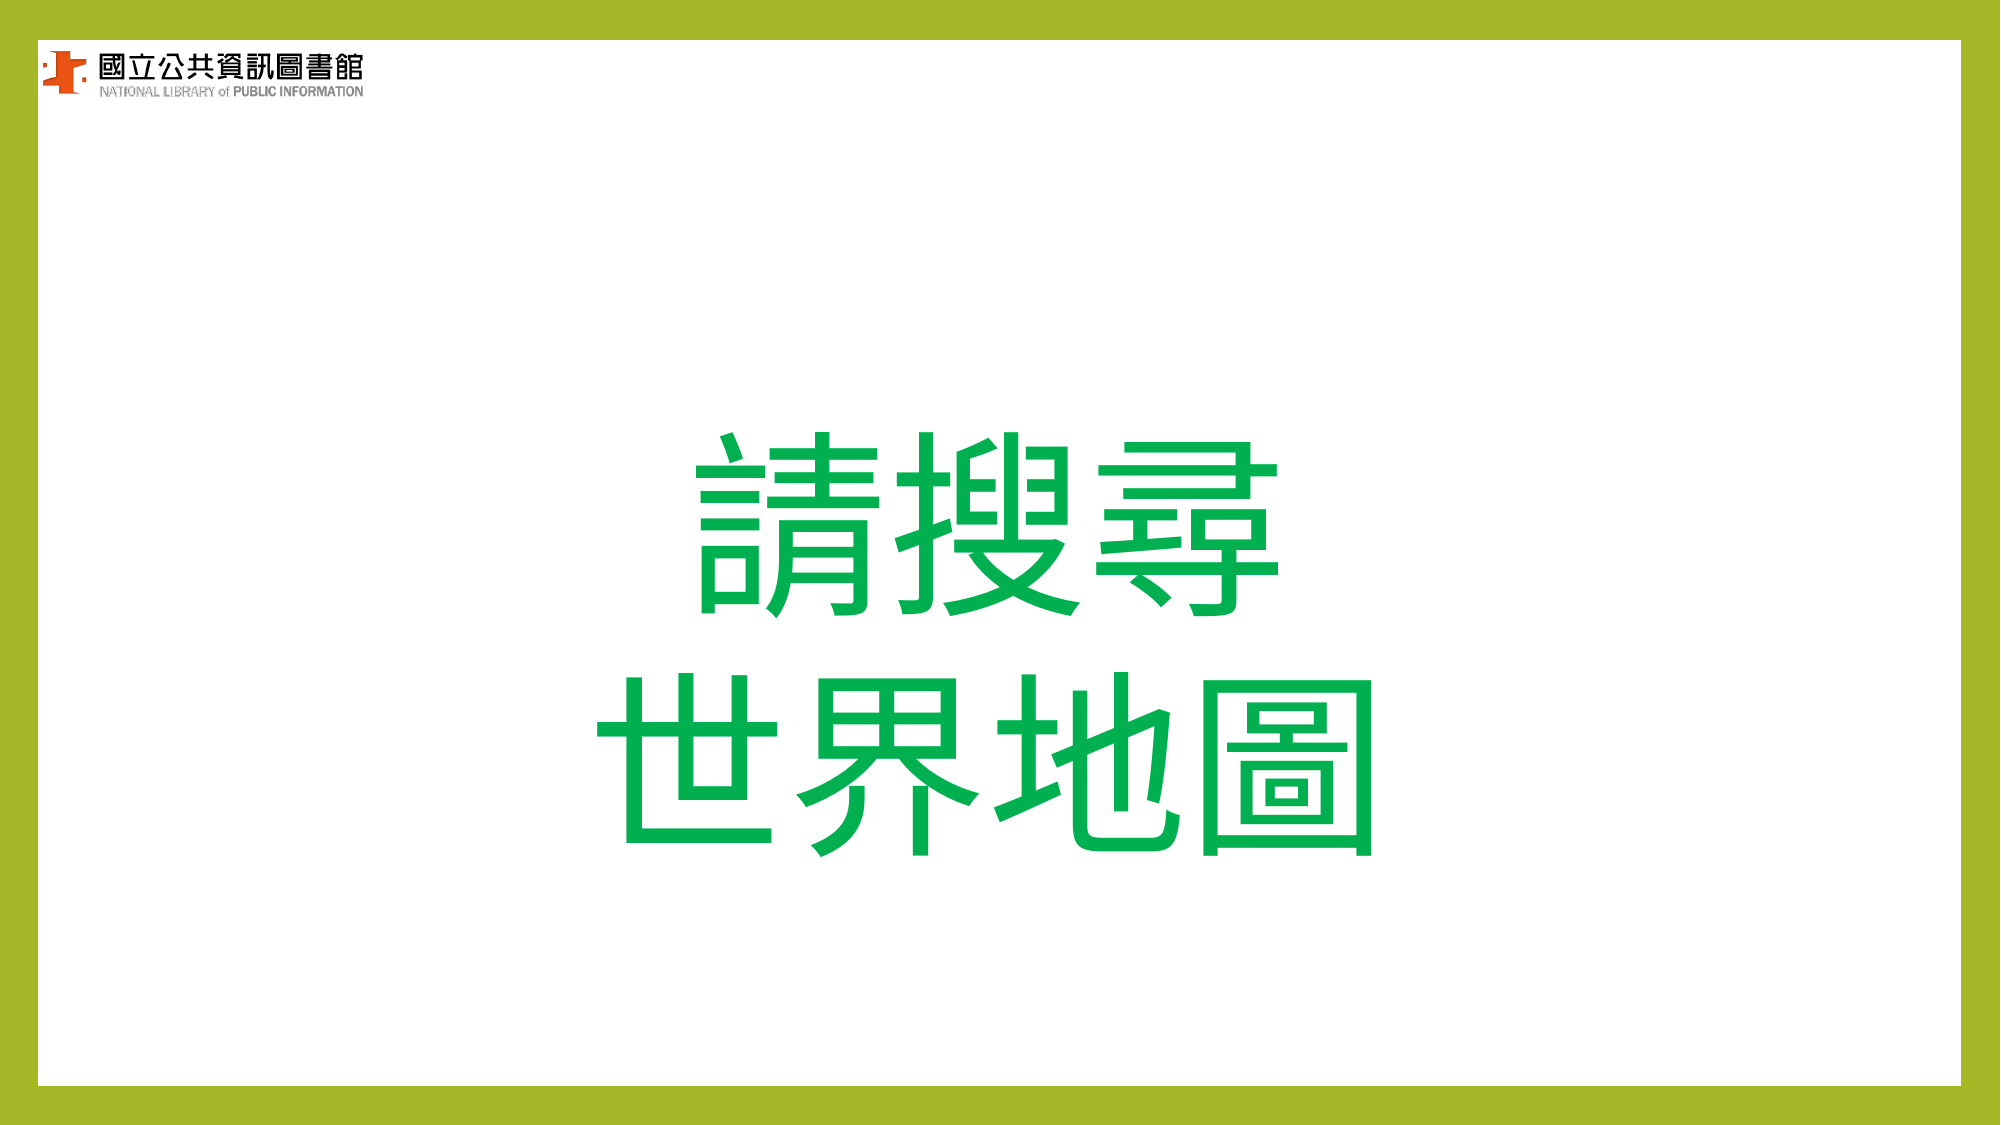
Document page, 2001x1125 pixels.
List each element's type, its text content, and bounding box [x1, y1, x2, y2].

text_box 請搜尋 世界地圖 [572, 393, 1411, 894]
